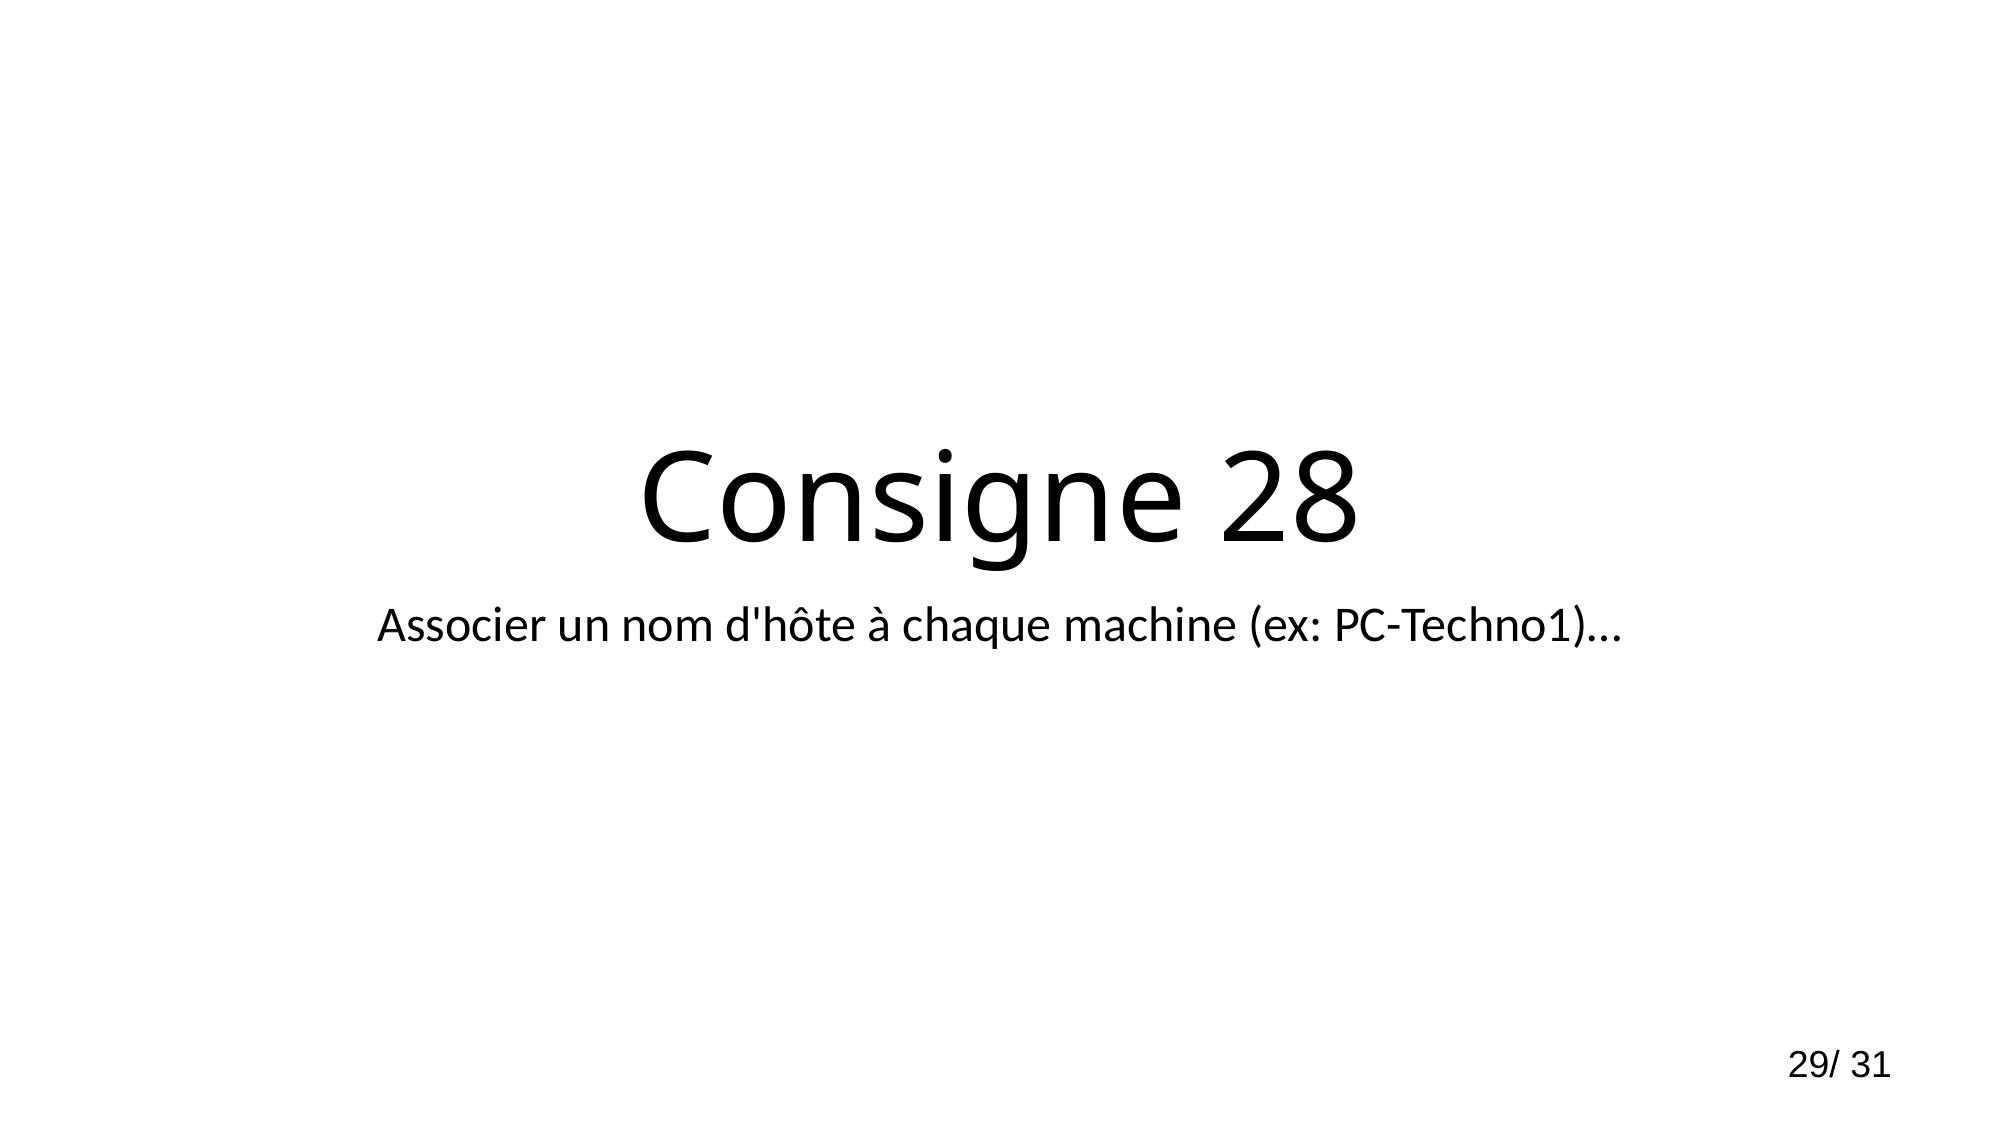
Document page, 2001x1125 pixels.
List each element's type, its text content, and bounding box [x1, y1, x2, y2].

text_box 31/ 31 [1830, 1035, 1979, 1093]
subtitle Associer un nom d'hôte à chaque machine (ex: PC-Techno1)… [249, 590, 1750, 863]
title Consigne 28 [249, 184, 1750, 576]
